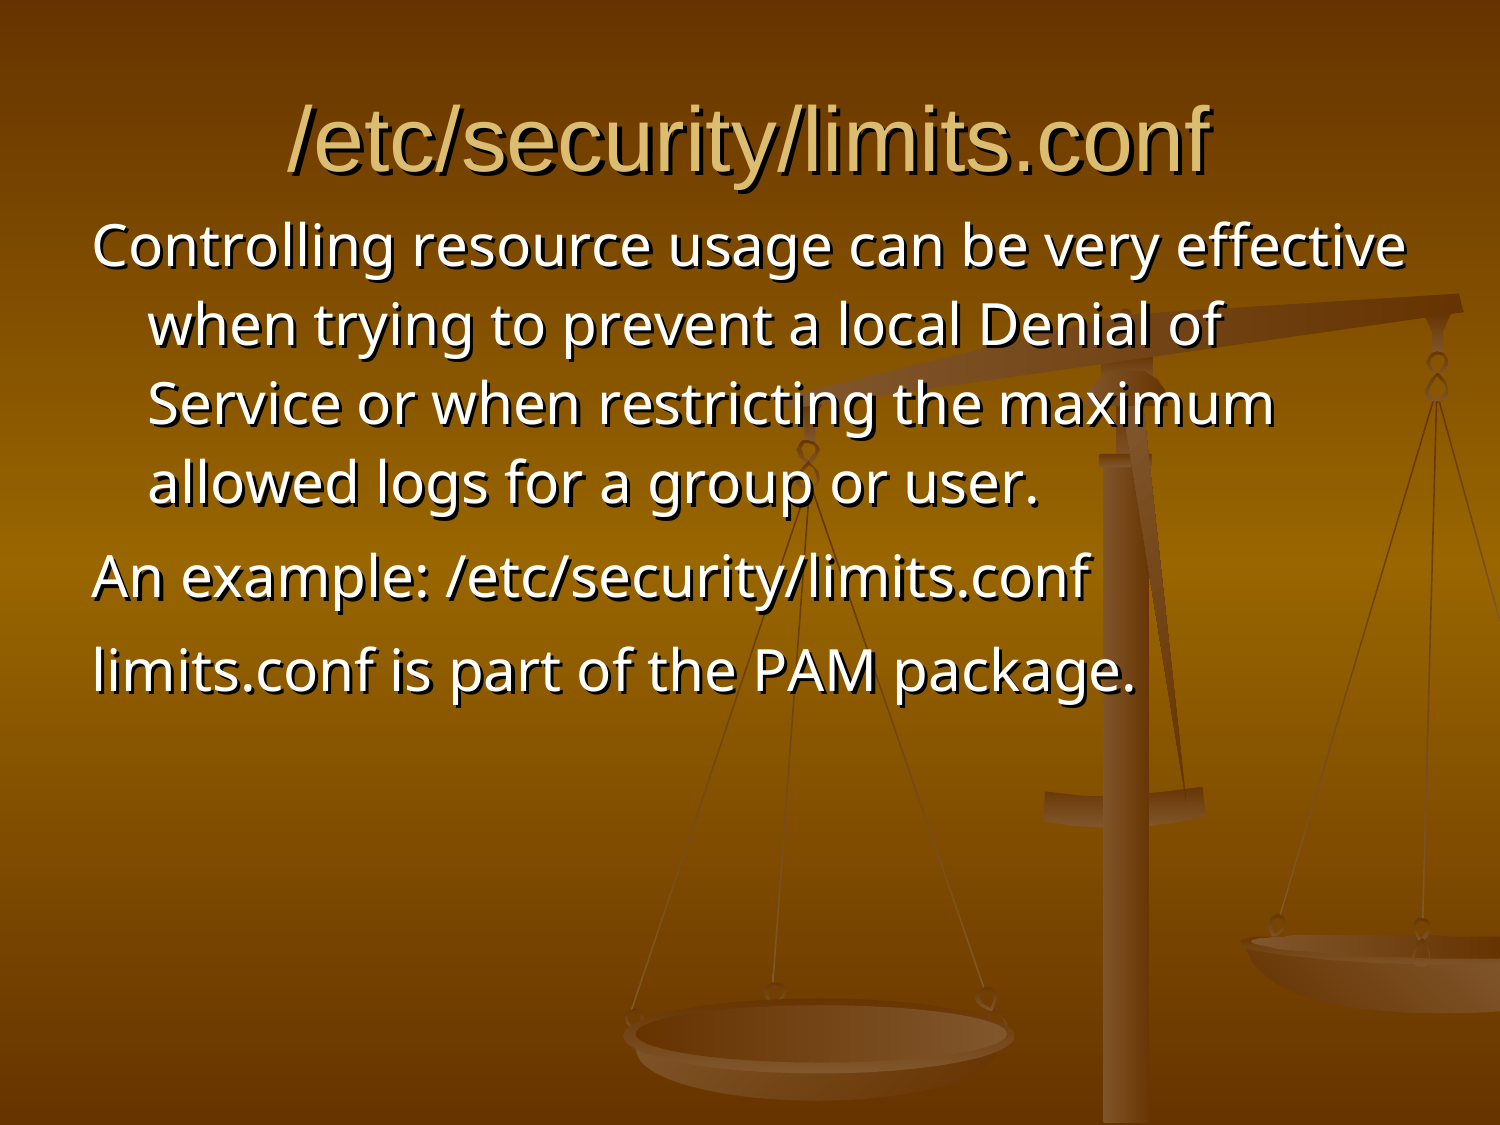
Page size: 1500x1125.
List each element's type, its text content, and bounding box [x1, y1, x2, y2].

title /etc/security/limits.conf [75, 45, 1426, 234]
list Controlling resource usage can be very effective when trying to prevent a local Denial of Service or when restricting the maximum allowed logs for a group or user. An example: /etc/security/limits.conf limits.conf is part of the PAM package. [76, 196, 1427, 1083]
